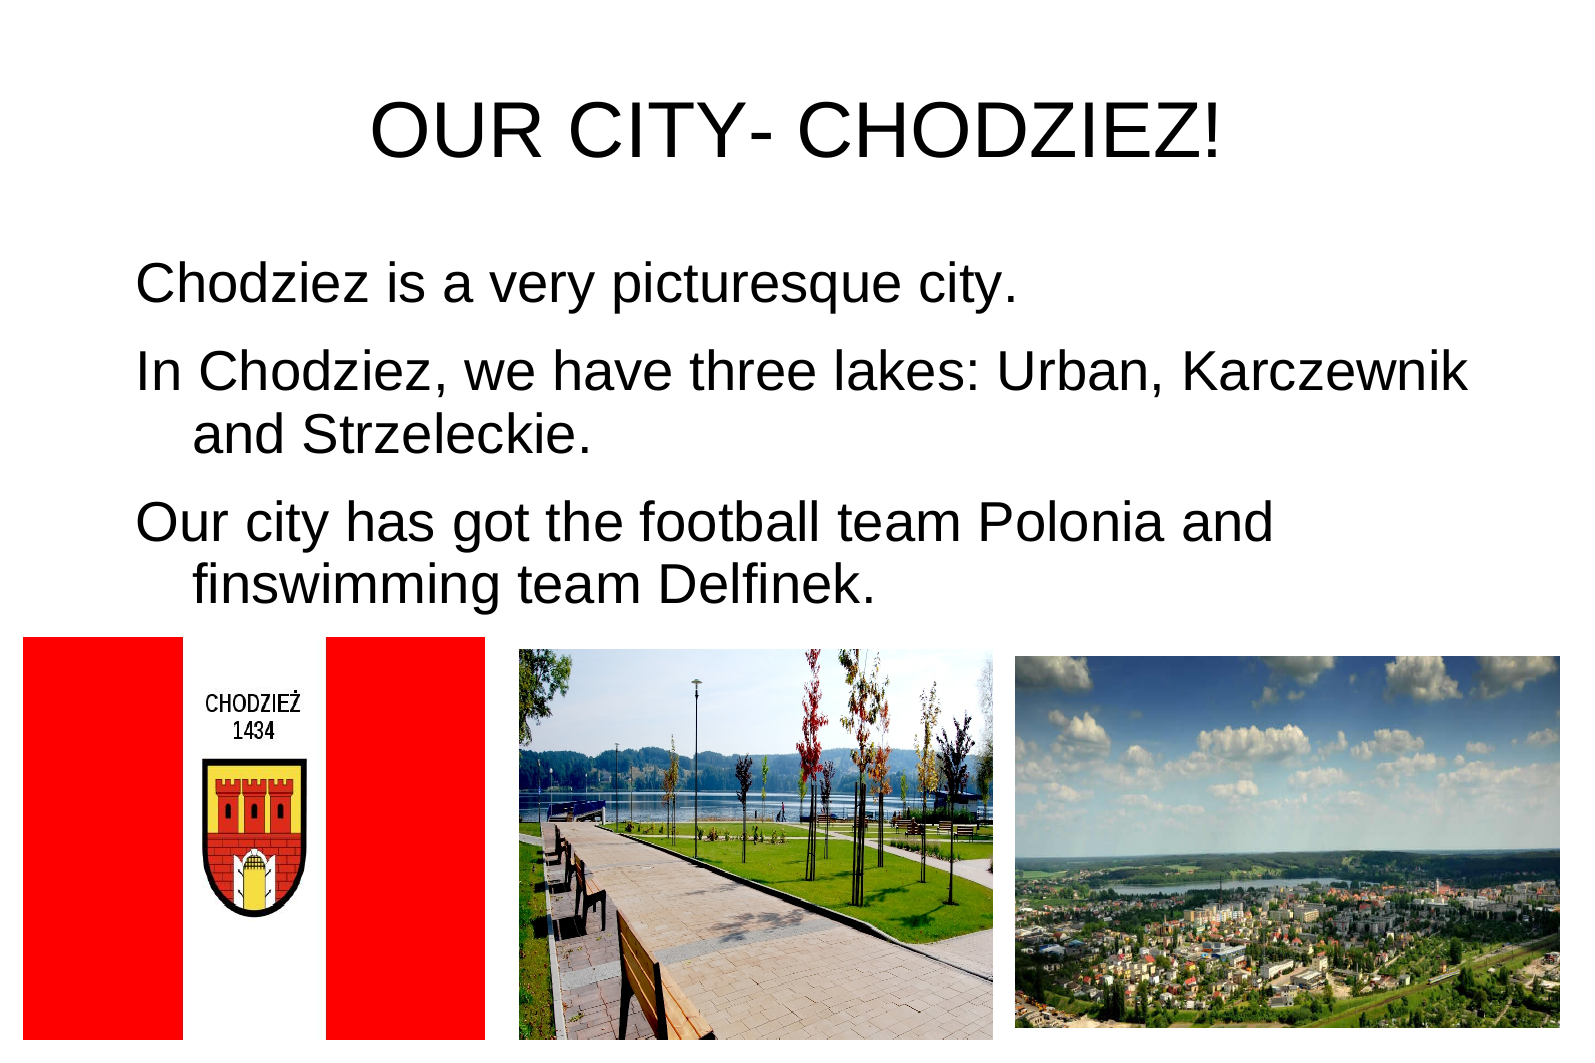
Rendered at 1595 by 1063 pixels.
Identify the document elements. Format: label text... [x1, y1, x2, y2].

picture [1015, 656, 1560, 1028]
list Chodziez is a very picturesque city. In Chodziez, we have three lakes: Urban, Karczewnik and Strzeleckie. Our city has got the football team Polonia and finswimming team Delfinek. [79, 248, 1515, 951]
picture [519, 649, 993, 1040]
picture [23, 637, 485, 1040]
title OUR CITY- CHODZIEZ! [79, 42, 1515, 220]
